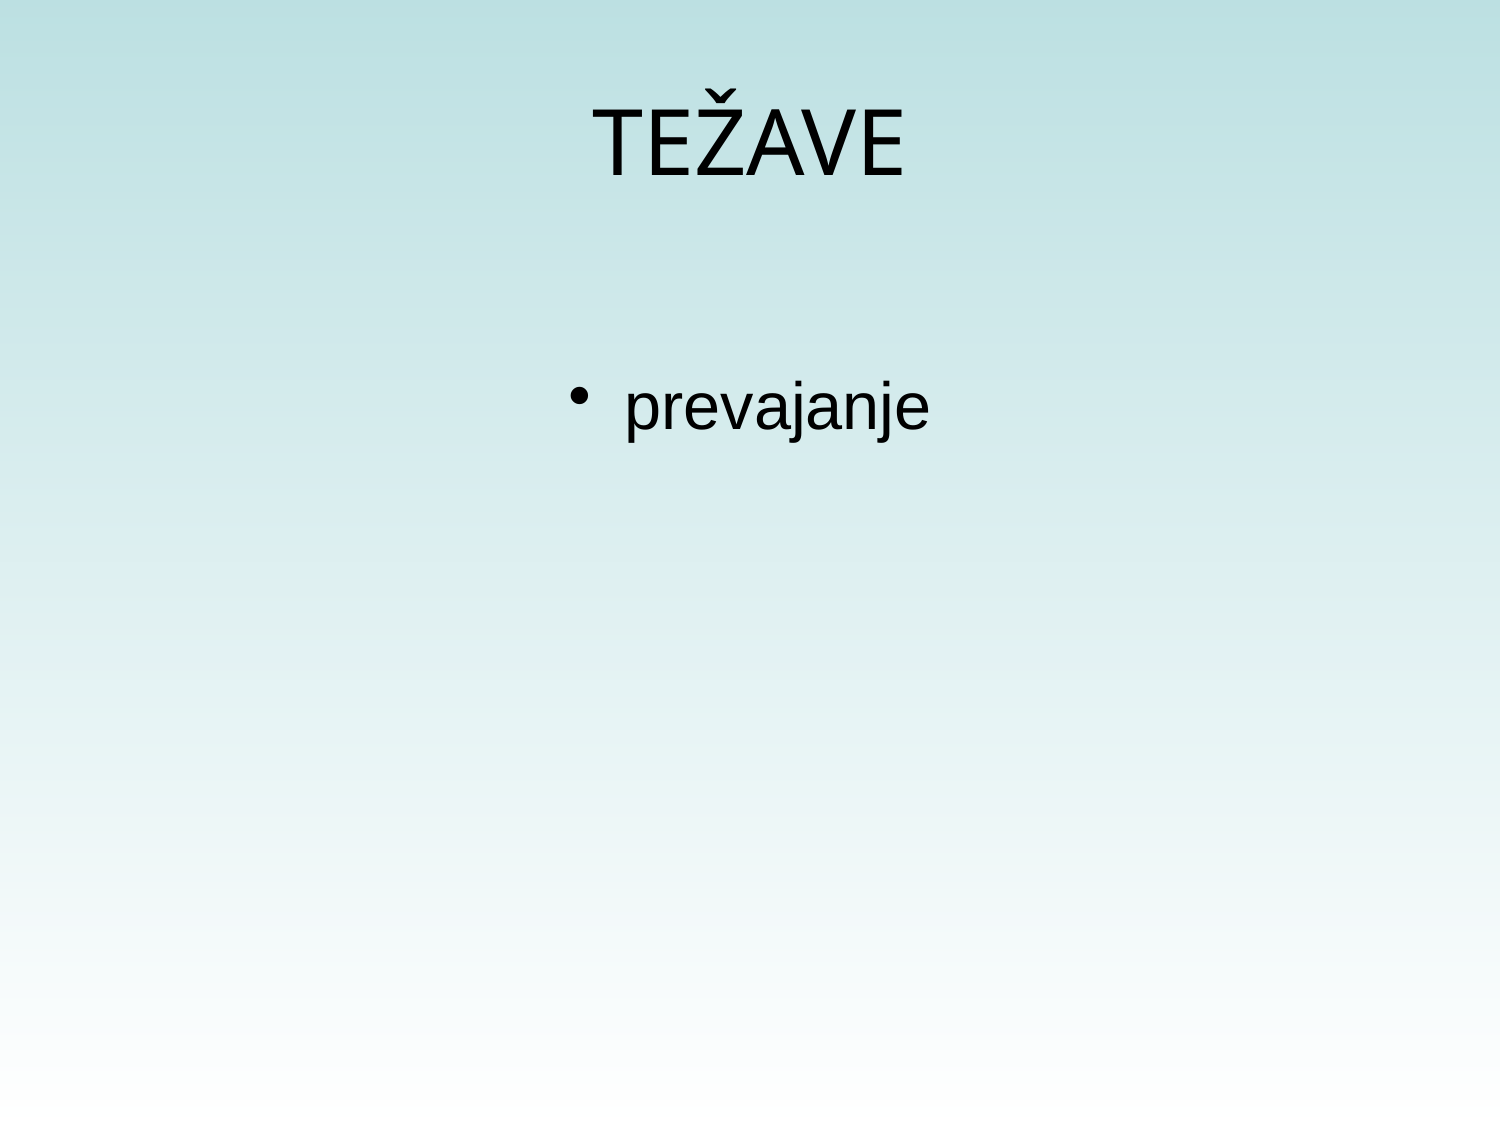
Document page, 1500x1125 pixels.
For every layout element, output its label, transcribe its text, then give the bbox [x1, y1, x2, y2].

list prevajanje [75, 262, 1425, 1005]
title TEŽAVE [75, 45, 1425, 233]
